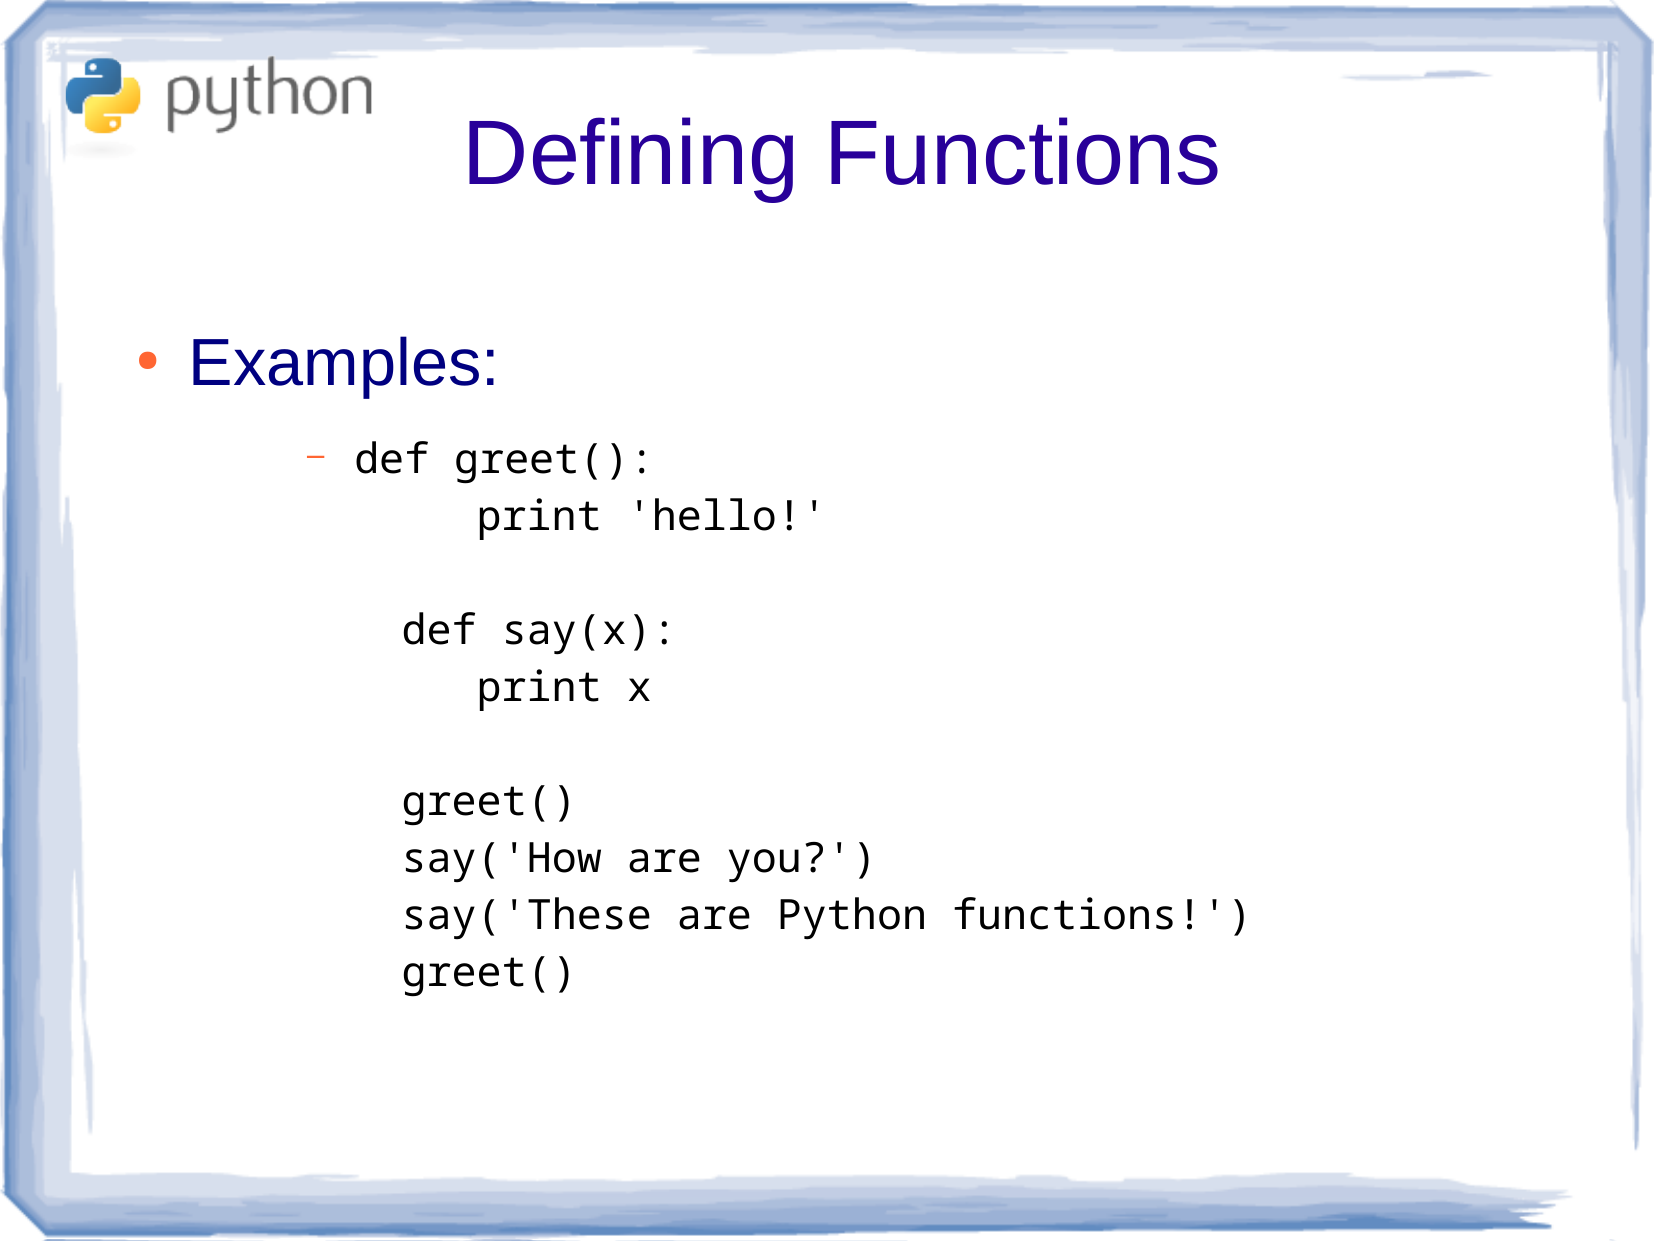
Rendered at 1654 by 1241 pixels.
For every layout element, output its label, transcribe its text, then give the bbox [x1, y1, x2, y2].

picture [0, 0, 1654, 1241]
title Defining Functions [82, 49, 1571, 257]
list Examples: def greet(): print 'hello!' def say(x): print x greet() say('How are you?') say('These are Python functions!') greet() [118, 324, 1571, 990]
